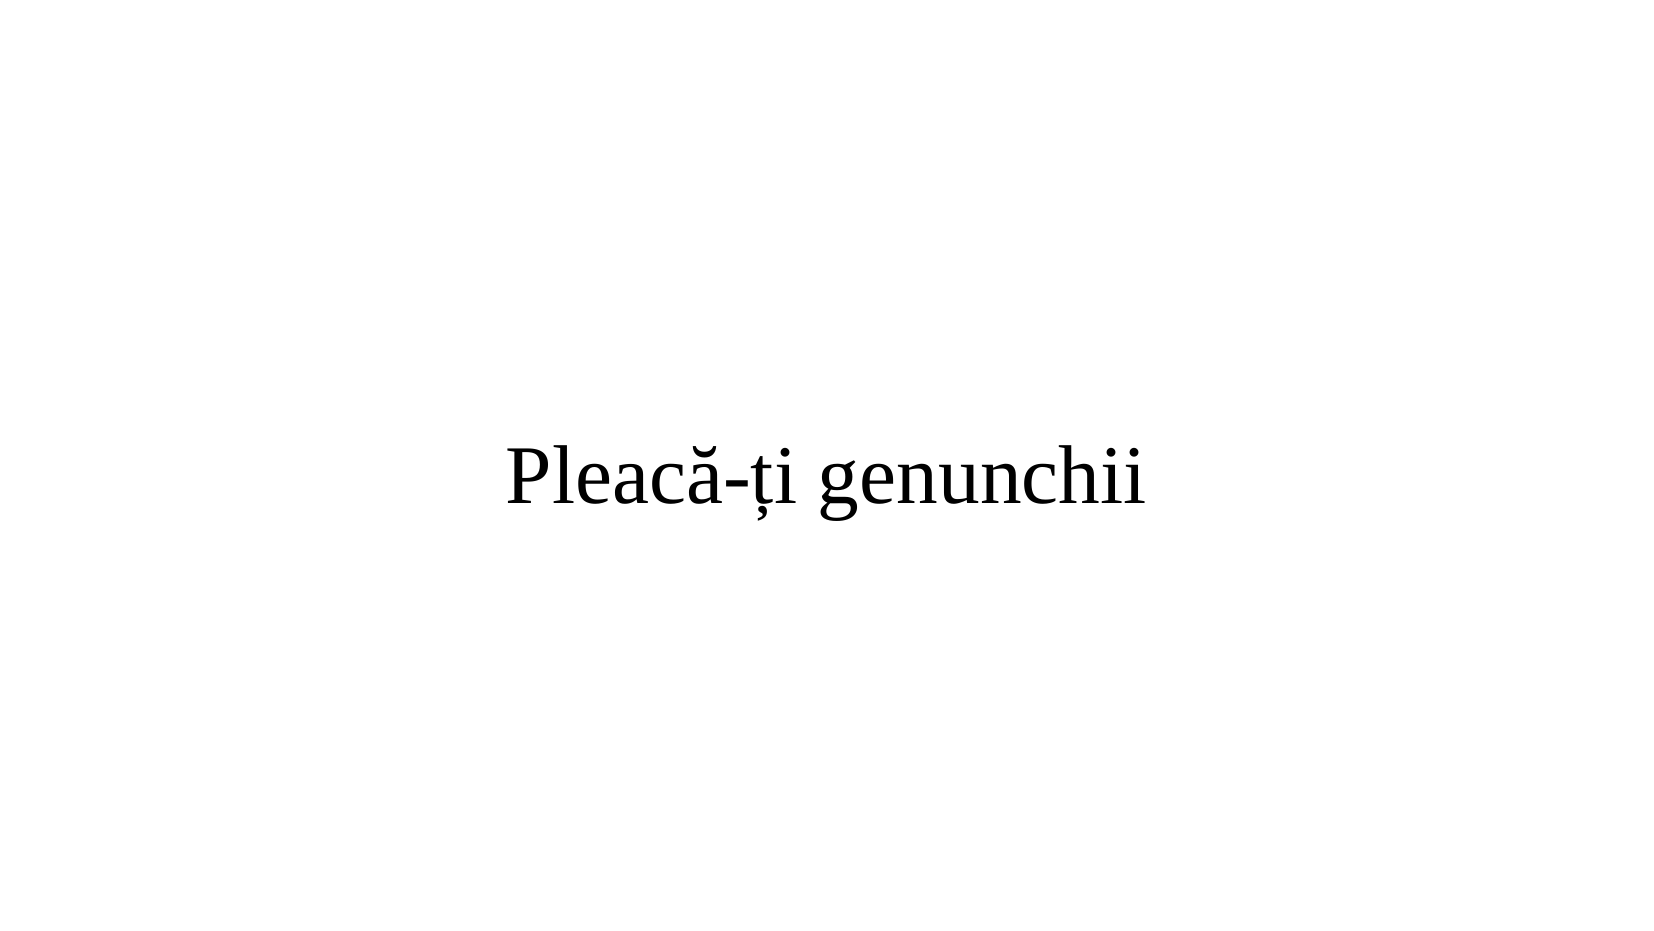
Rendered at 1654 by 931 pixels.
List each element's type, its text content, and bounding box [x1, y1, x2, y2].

title Pleacă-ți genunchii [165, 420, 1489, 522]
